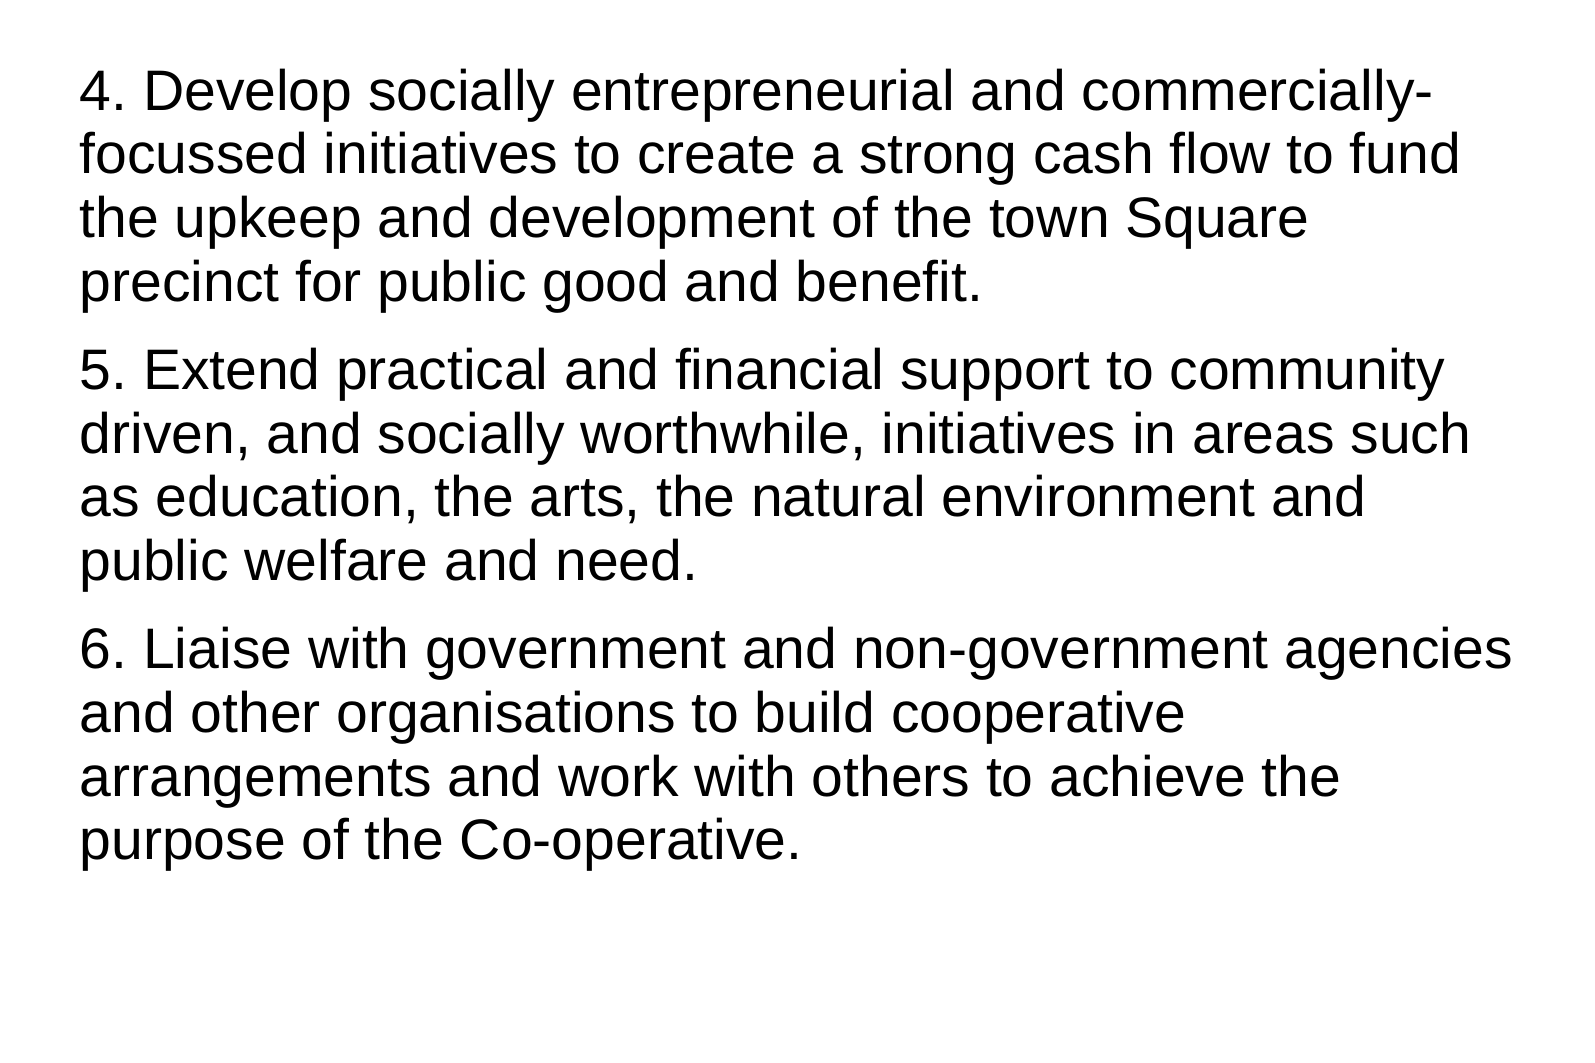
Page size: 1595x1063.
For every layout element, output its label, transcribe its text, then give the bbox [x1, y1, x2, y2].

list 4. Develop socially entrepreneurial and commercially-focussed initiatives to create a strong cash flow to fund the upkeep and development of the town Square precinct for public good and benefit. 5. Extend practical and financial support to community driven, and socially worthwhile, initiatives in areas such as education, the arts, the natural environment and public welfare and need. 6. Liaise with government and non-government agencies and other organisations to build cooperative arrangements and work with others to achieve the purpose of the Co-operative. [79, 59, 1515, 951]
